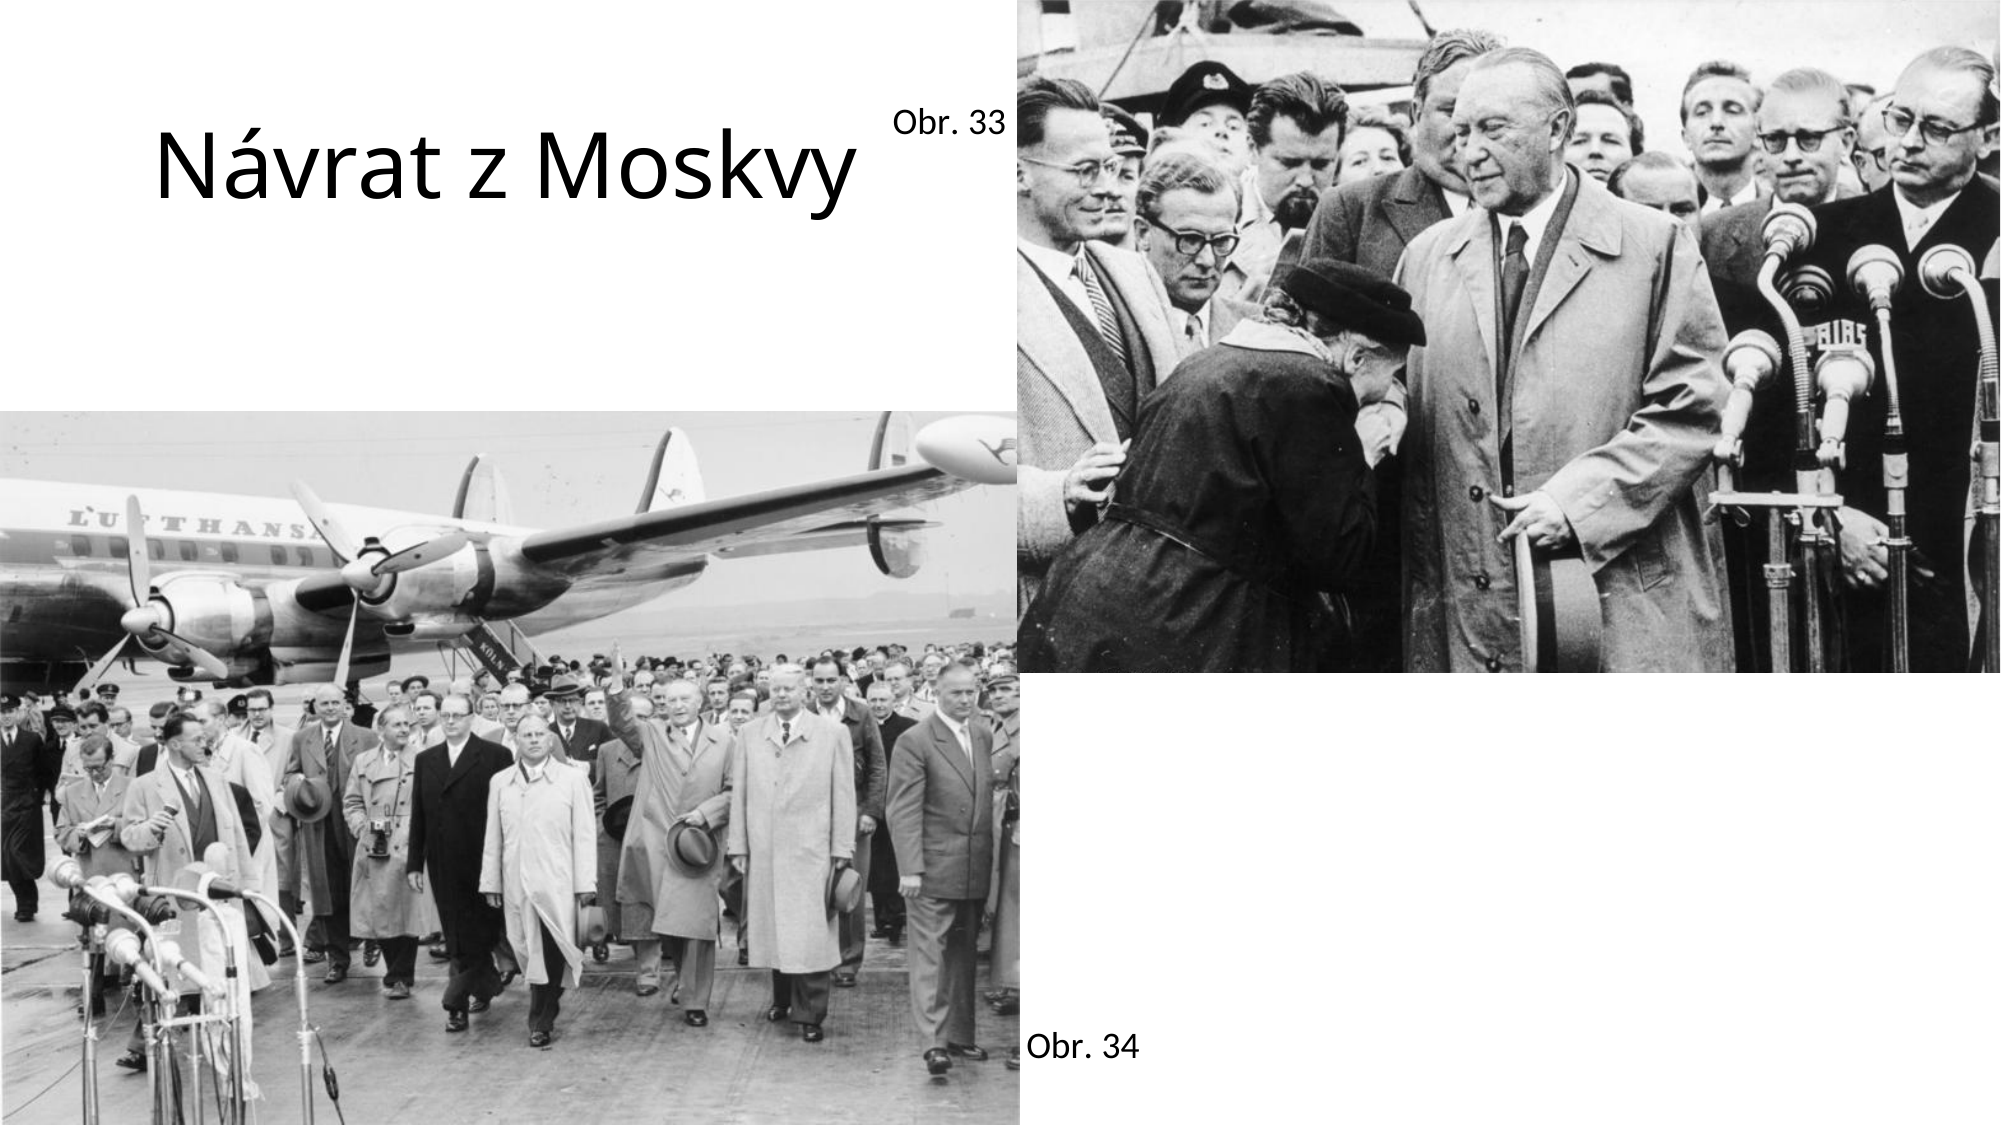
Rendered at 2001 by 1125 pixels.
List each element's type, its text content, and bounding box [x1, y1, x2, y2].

text_box Obr. 33 [877, 88, 1022, 150]
text_box Obr. 34 [1011, 1013, 1205, 1074]
text_box [0, 411, 1020, 1125]
picture [1017, 0, 2001, 673]
title Návrat z Moskvy [137, 59, 1017, 278]
